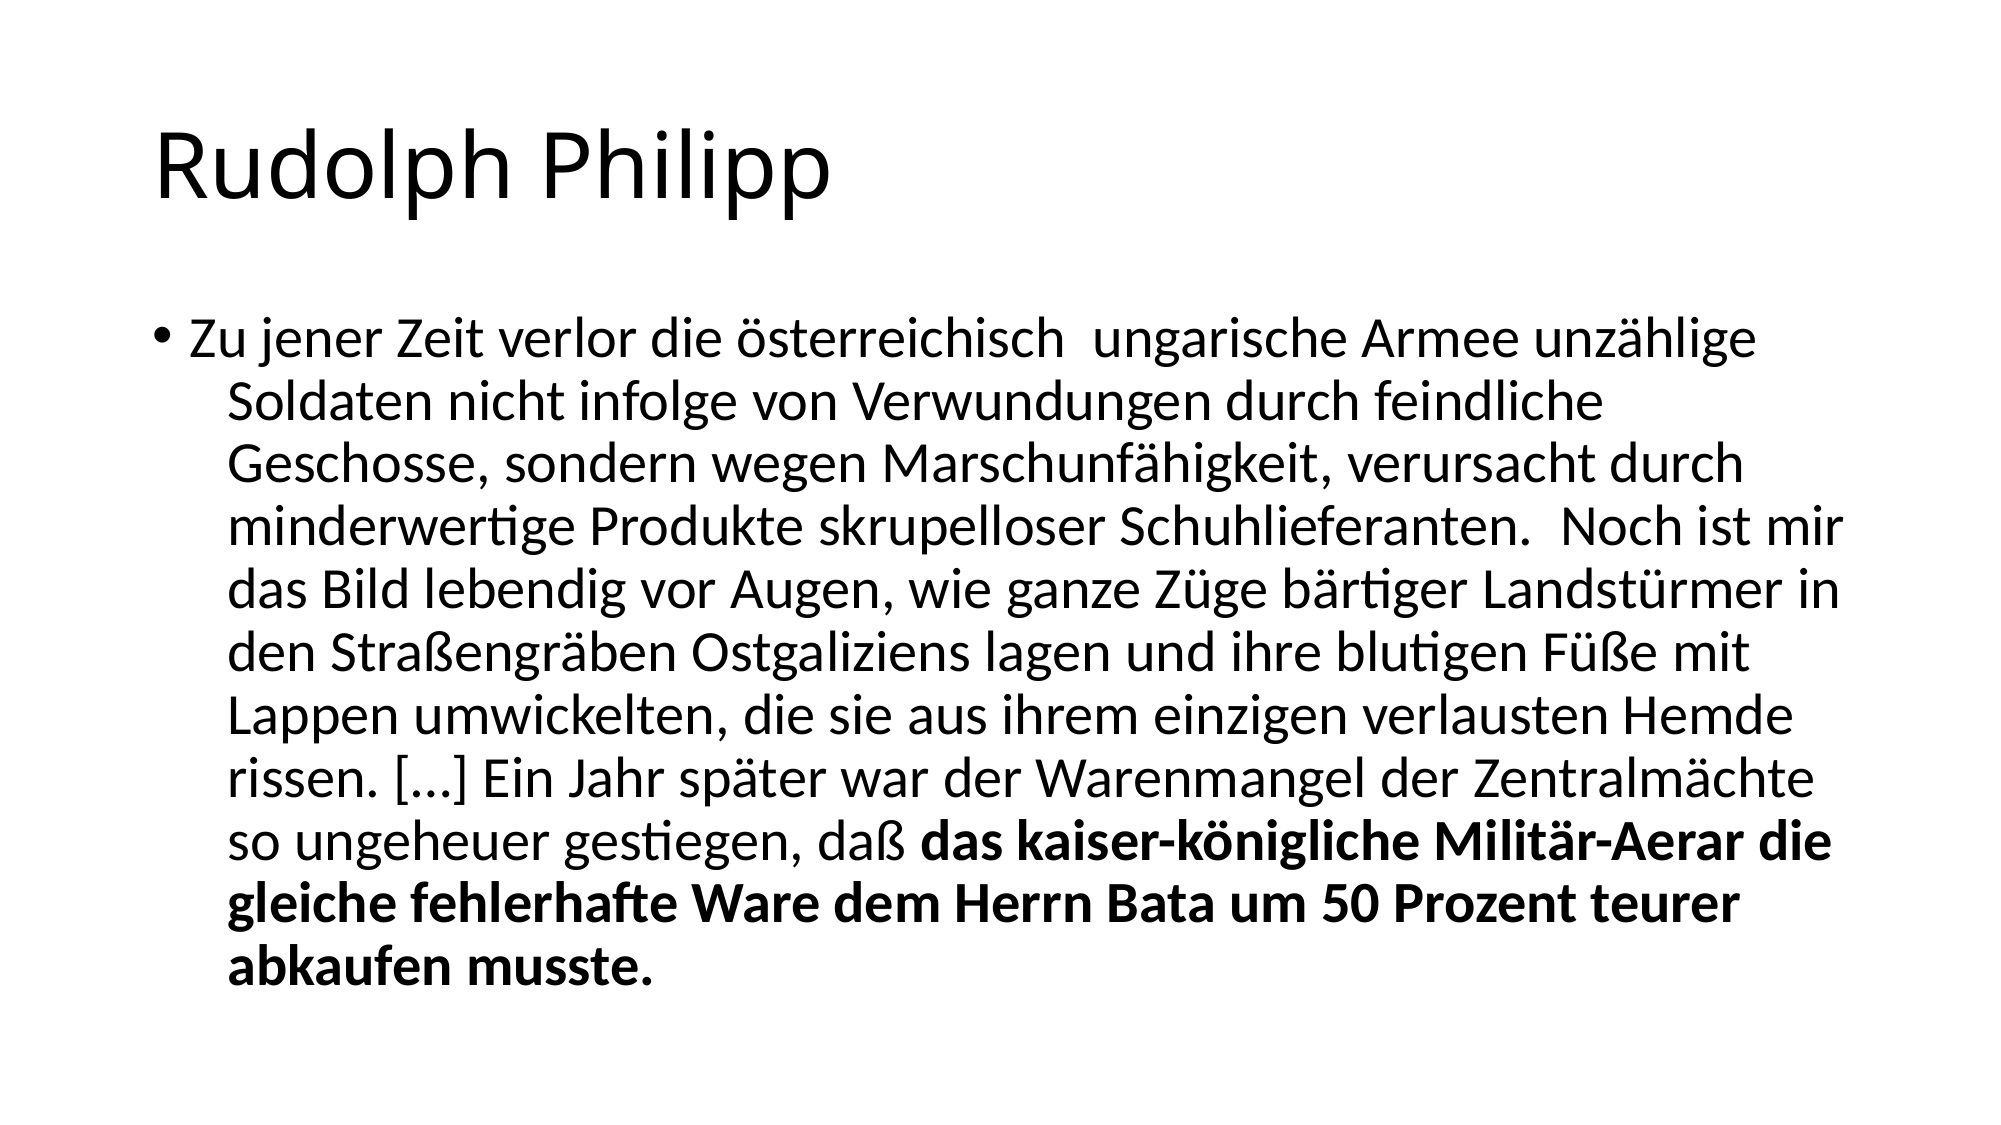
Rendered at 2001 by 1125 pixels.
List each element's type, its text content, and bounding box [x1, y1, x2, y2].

title Rudolph Philipp [137, 59, 1863, 278]
list Zu jener Zeit verlor die österreichisch ­ ungarische Armee unzählige Soldaten nicht infolge von Verwundungen durch feindliche Geschosse, sondern wegen Marschunfähigkeit, verursacht durch minderwertige Produkte skrupelloser Schuhlieferanten. Noch ist mir das Bild lebendig vor Augen, wie ganze Züge bärtiger Landstürmer in den Straßengräben Ostgaliziens lagen und ihre blutigen Füße mit Lappen umwickelten, die sie aus ihrem einzigen verlausten Hemde rissen. […] Ein Jahr später war der Warenmangel der Zentralmächte so ungeheuer gestiegen, daß das kaiser-königliche Militär-Aerar die gleiche fehlerhafte Ware dem Herrn Bata um 50 Prozent teurer abkaufen musste. [137, 299, 1863, 1014]
